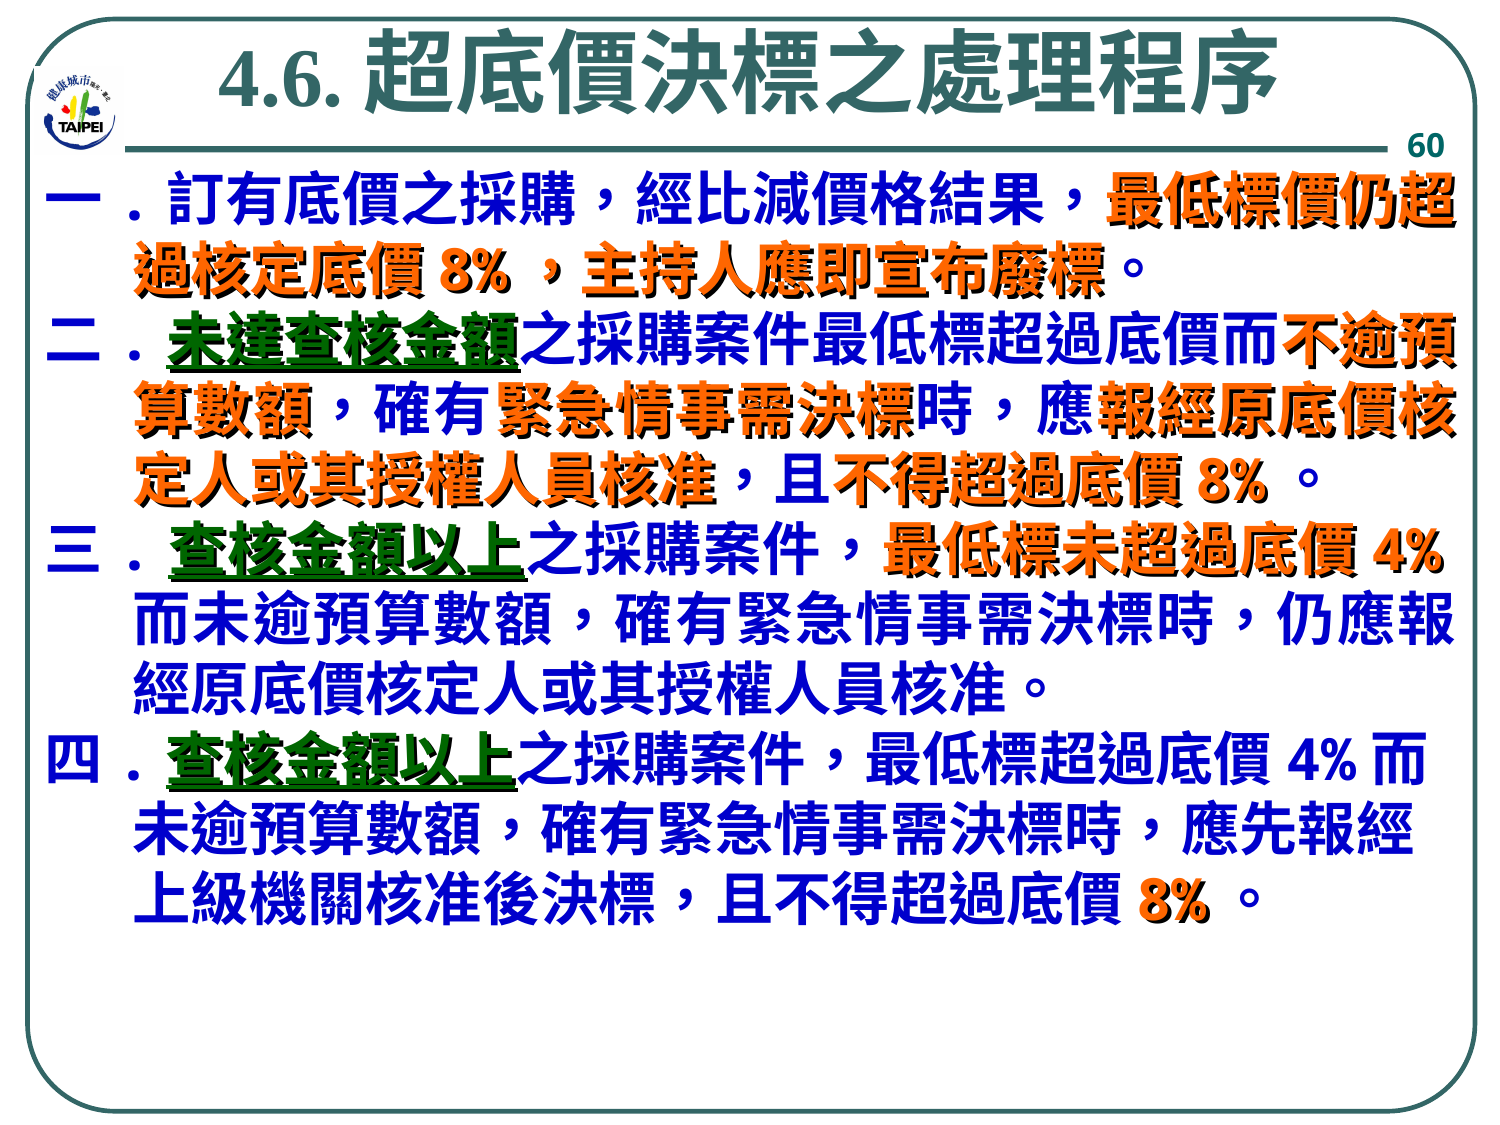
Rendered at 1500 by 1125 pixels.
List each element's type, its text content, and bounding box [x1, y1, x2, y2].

title 4.6.超底價決標之處理程序 [0, 0, 1500, 133]
text_box 一.訂有底價之採購，經比減價格結果，最低標價仍超過核定底價8%，主持人應即宣布廢標。 二.未達查核金額之採購案件最低標超過底價而不逾預算數額，確有緊急情事需決標時，應報經原底價核定人或其授權人員核准，且不得超過底價8%。 三.查核金額以上之採購案件，最低標未超過底價4%而未逾預算數額，確有緊急情事需決標時，仍應報經原底價核定人或其授權人員核准。 四.查核金額以上之採購案件，最低標超過底價4%而未逾預算數額，確有緊急情事需決標時，應先報經上級機關核准後決標，且不得超過底價8%。 [29, 155, 1471, 940]
